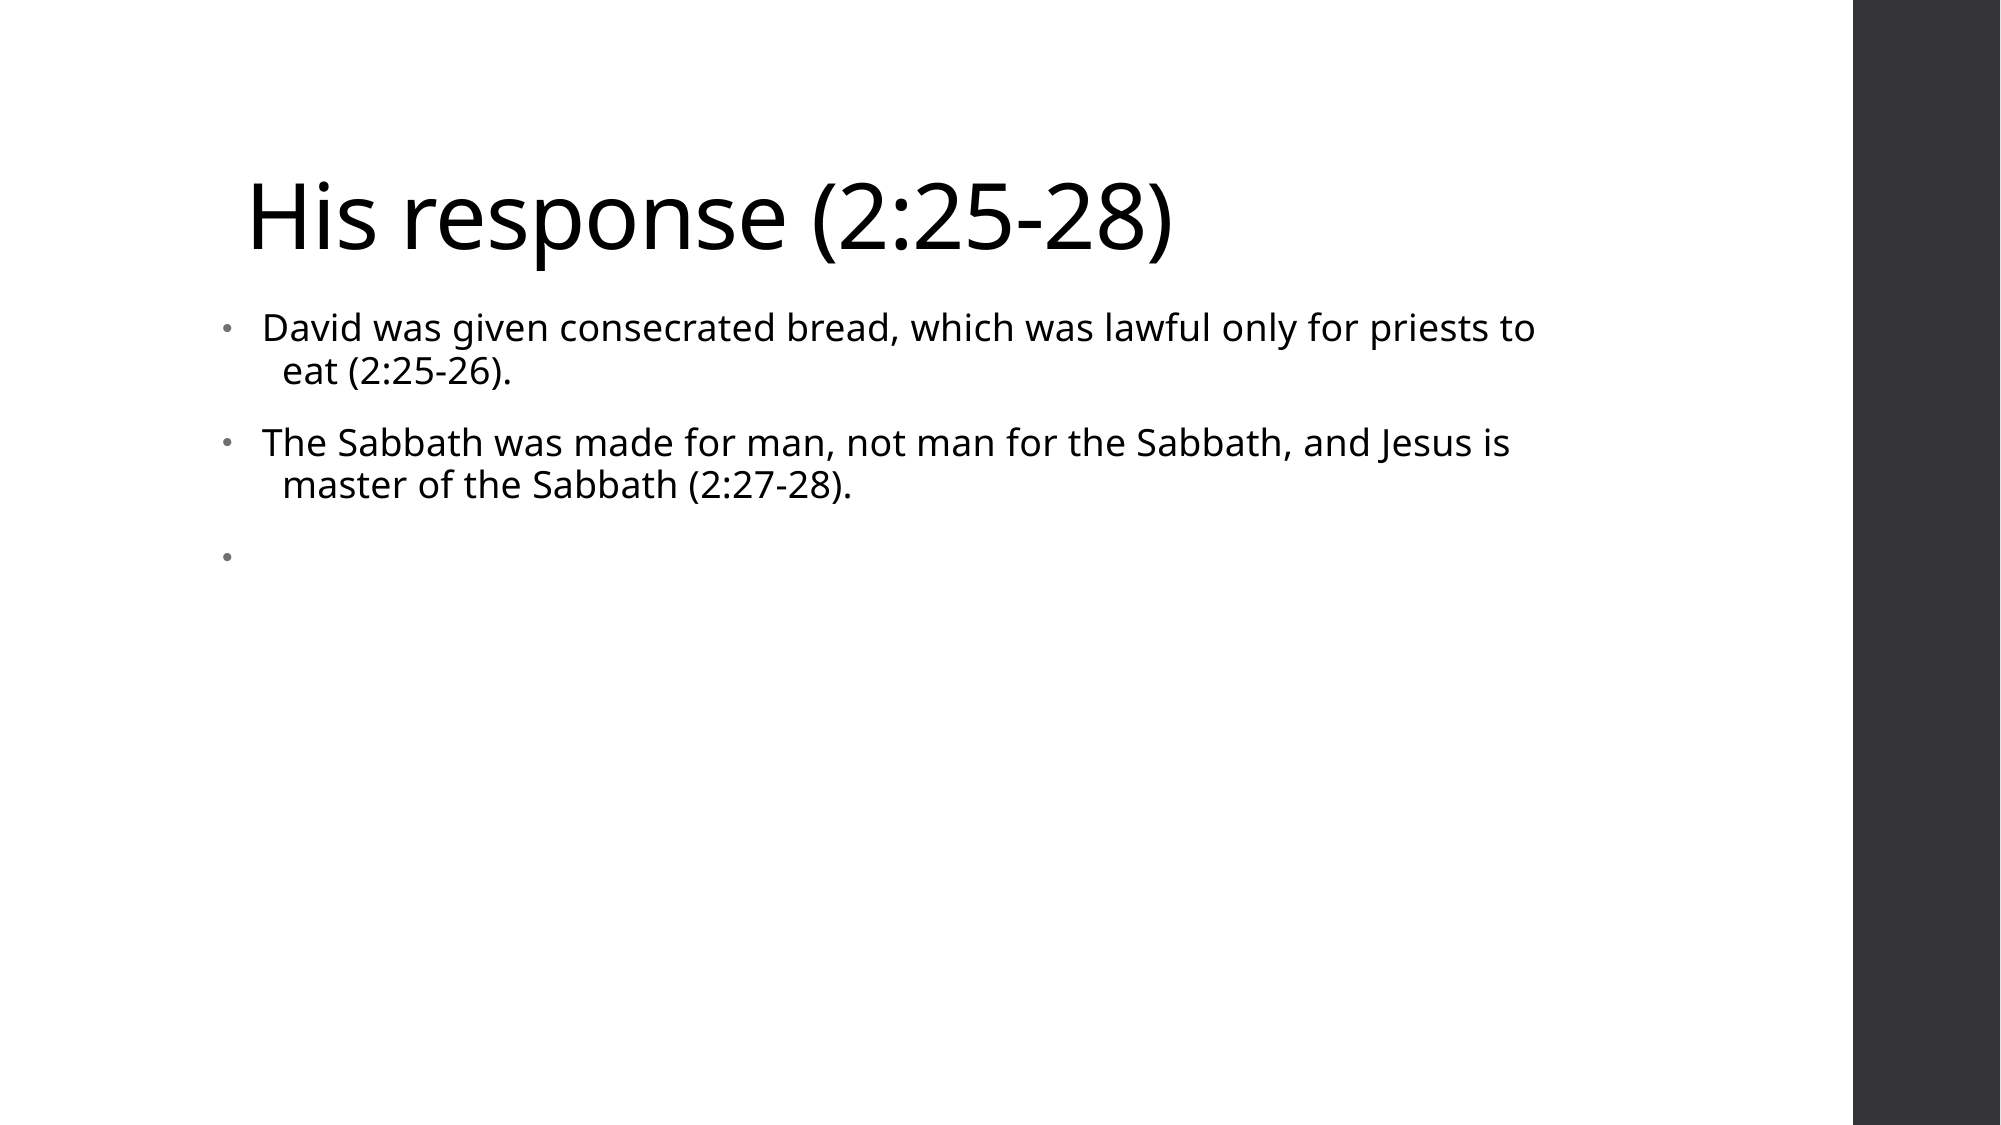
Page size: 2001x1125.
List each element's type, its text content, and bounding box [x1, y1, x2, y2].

list David was given consecrated bread, which was lawful only for priests to eat (2:25-26). The Sabbath was made for man, not man for the Sabbath, and Jesus is master of the Sabbath (2:27-28). [206, 299, 1617, 1014]
title His response (2:25-28) [206, 60, 1797, 278]
